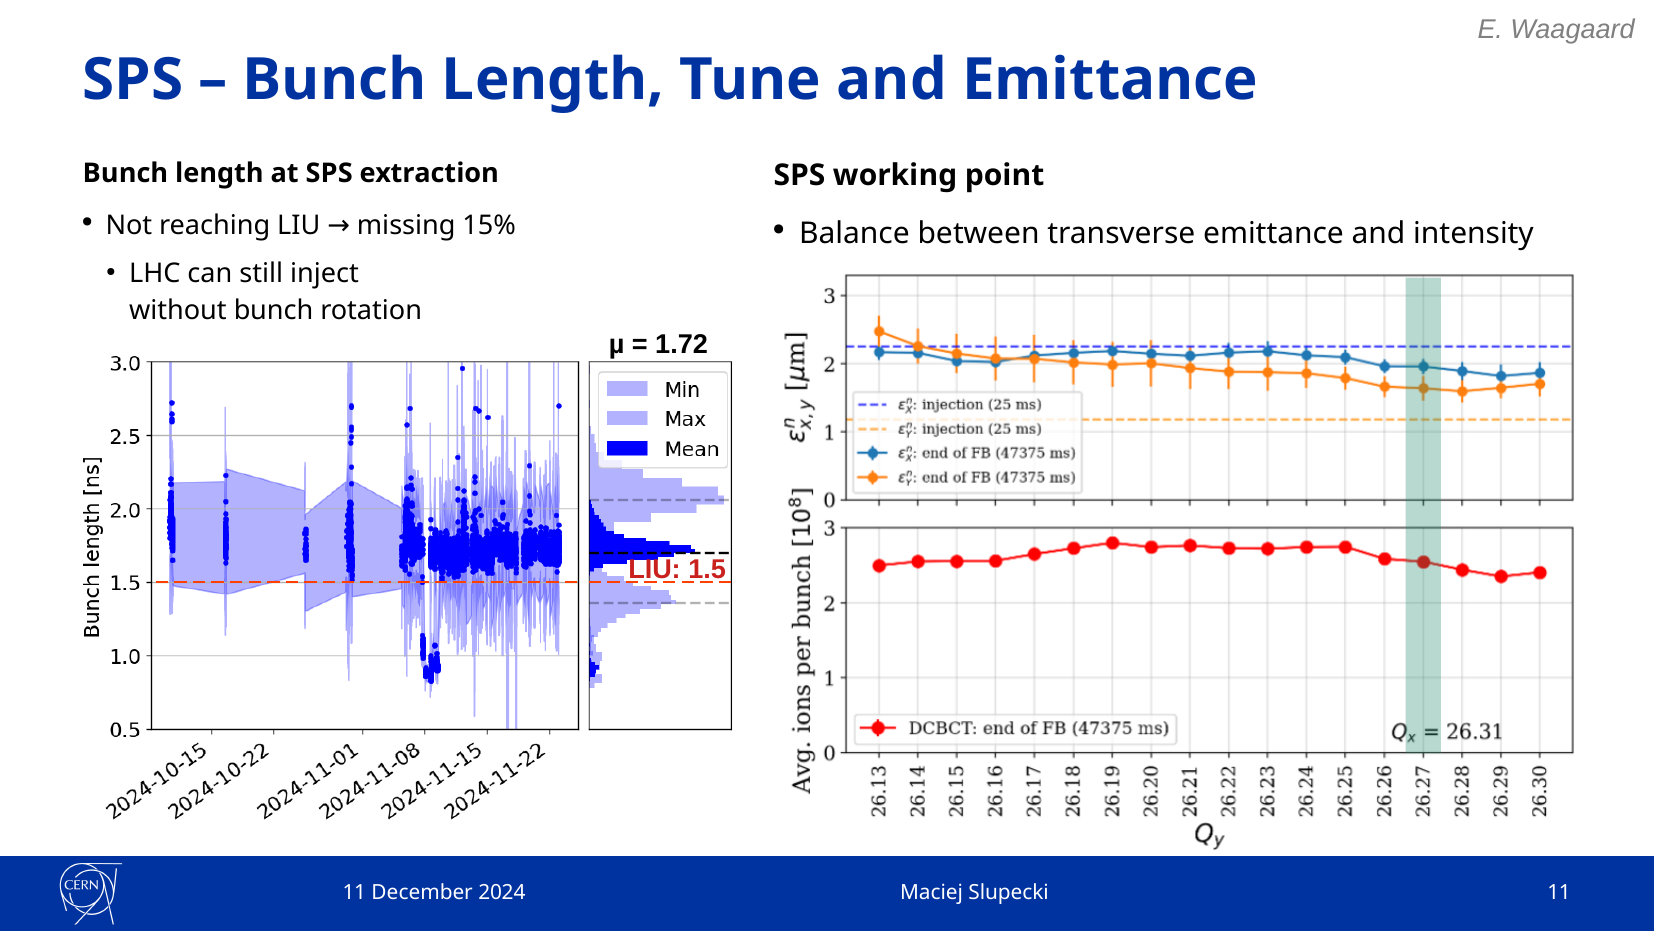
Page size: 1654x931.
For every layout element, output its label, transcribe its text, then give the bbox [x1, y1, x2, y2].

text_box [1405, 277, 1441, 754]
title SPS – Bunch Length, Tune and Emittance [82, 37, 1571, 193]
text_box µ = 1.72 [596, 330, 721, 366]
picture [778, 269, 1577, 851]
text_box E. Waagaard [1464, 11, 1648, 48]
picture [78, 352, 733, 821]
picture [56, 859, 127, 928]
list Bunch length at SPS extraction Not reaching LIU → missing 15% LHC can still inject without bunch rotation [82, 153, 733, 330]
list SPS working point Balance between transverse emittance and intensity [773, 153, 1625, 254]
text_box LIU: 1.5 [615, 548, 740, 590]
